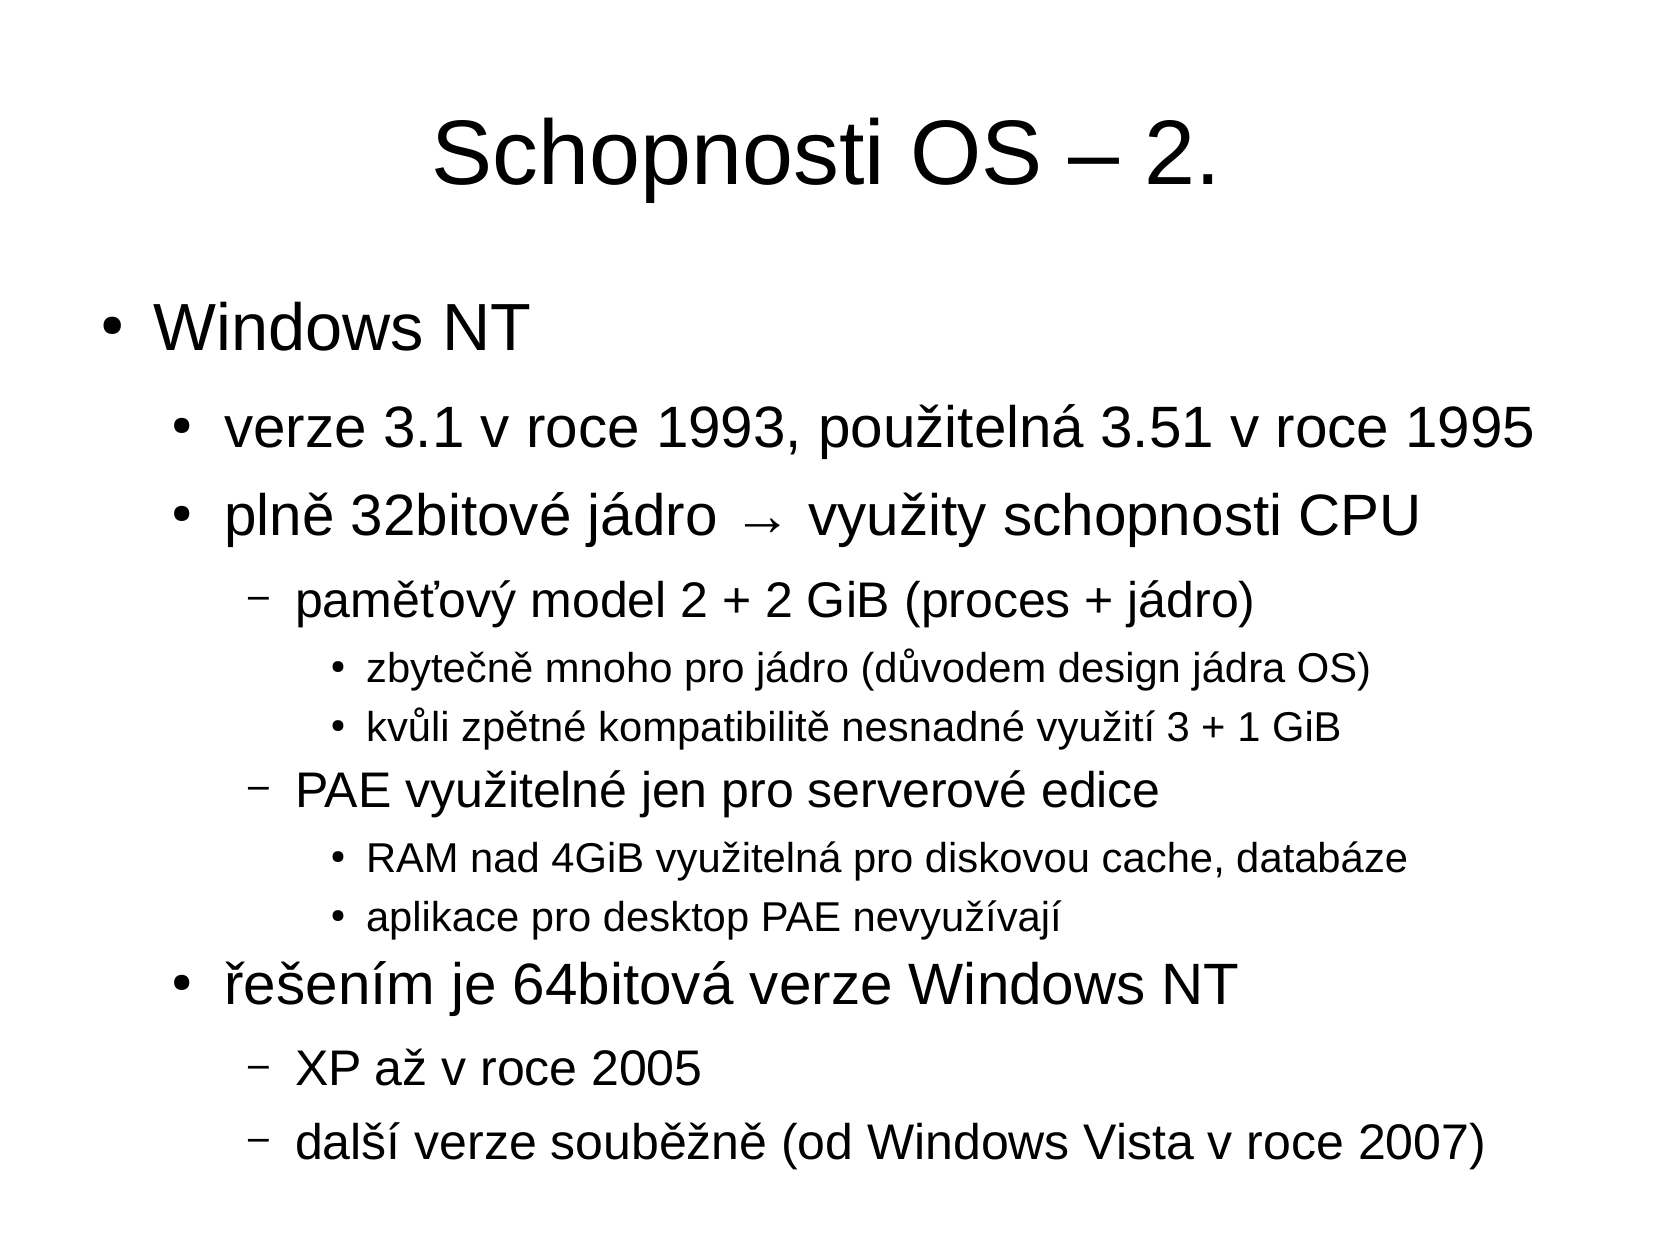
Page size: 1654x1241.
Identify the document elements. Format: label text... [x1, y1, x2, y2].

title Schopnosti OS – 2. [82, 56, 1571, 250]
list Windows NT verze 3.1 v roce 1993, použitelná 3.51 v roce 1995 plně 32bitové jádro → využity schopnosti CPU paměťový model 2 + 2 GiB (proces + jádro) zbytečně mnoho pro jádro (důvodem design jádra OS) kvůli zpětné kompatibilitě nesnadné využití 3 + 1 GiB PAE využitelné jen pro serverové edice RAM nad 4GiB využitelná pro diskovou cache, databáze aplikace pro desktop PAE nevyužívají řešením je 64bitová verze Windows NT XP až v roce 2005 další verze souběžně (od Windows Vista v roce 2007) [82, 290, 1571, 1170]
